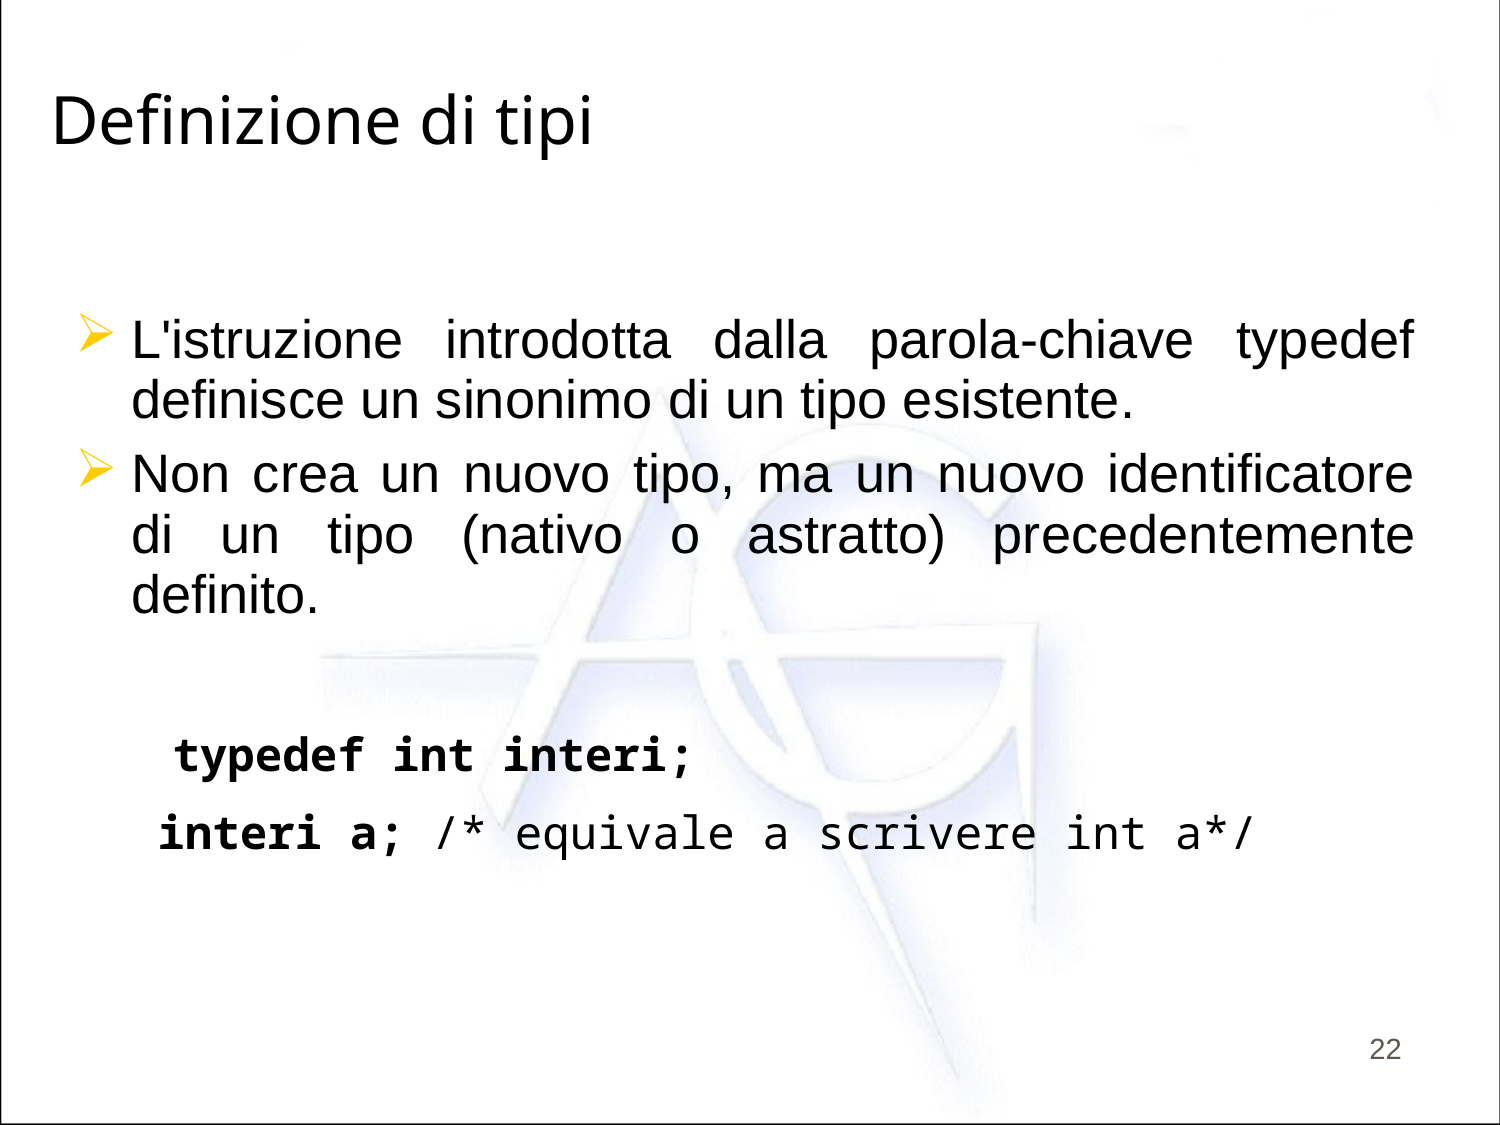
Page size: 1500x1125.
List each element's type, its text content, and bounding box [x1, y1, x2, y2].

list L'istruzione introdotta dalla parola-chiave typedef definisce un sinonimo di un tipo esistente. Non crea un nuovo tipo, ma un nuovo identificatore di un tipo (nativo o astratto) precedentemente definito. typedef int interi; interi a; /* equivale a scrivere int a*/ [74, 309, 1417, 1038]
title Definizione di tipi [49, 7, 1438, 231]
picture [0, 0, 1500, 1125]
